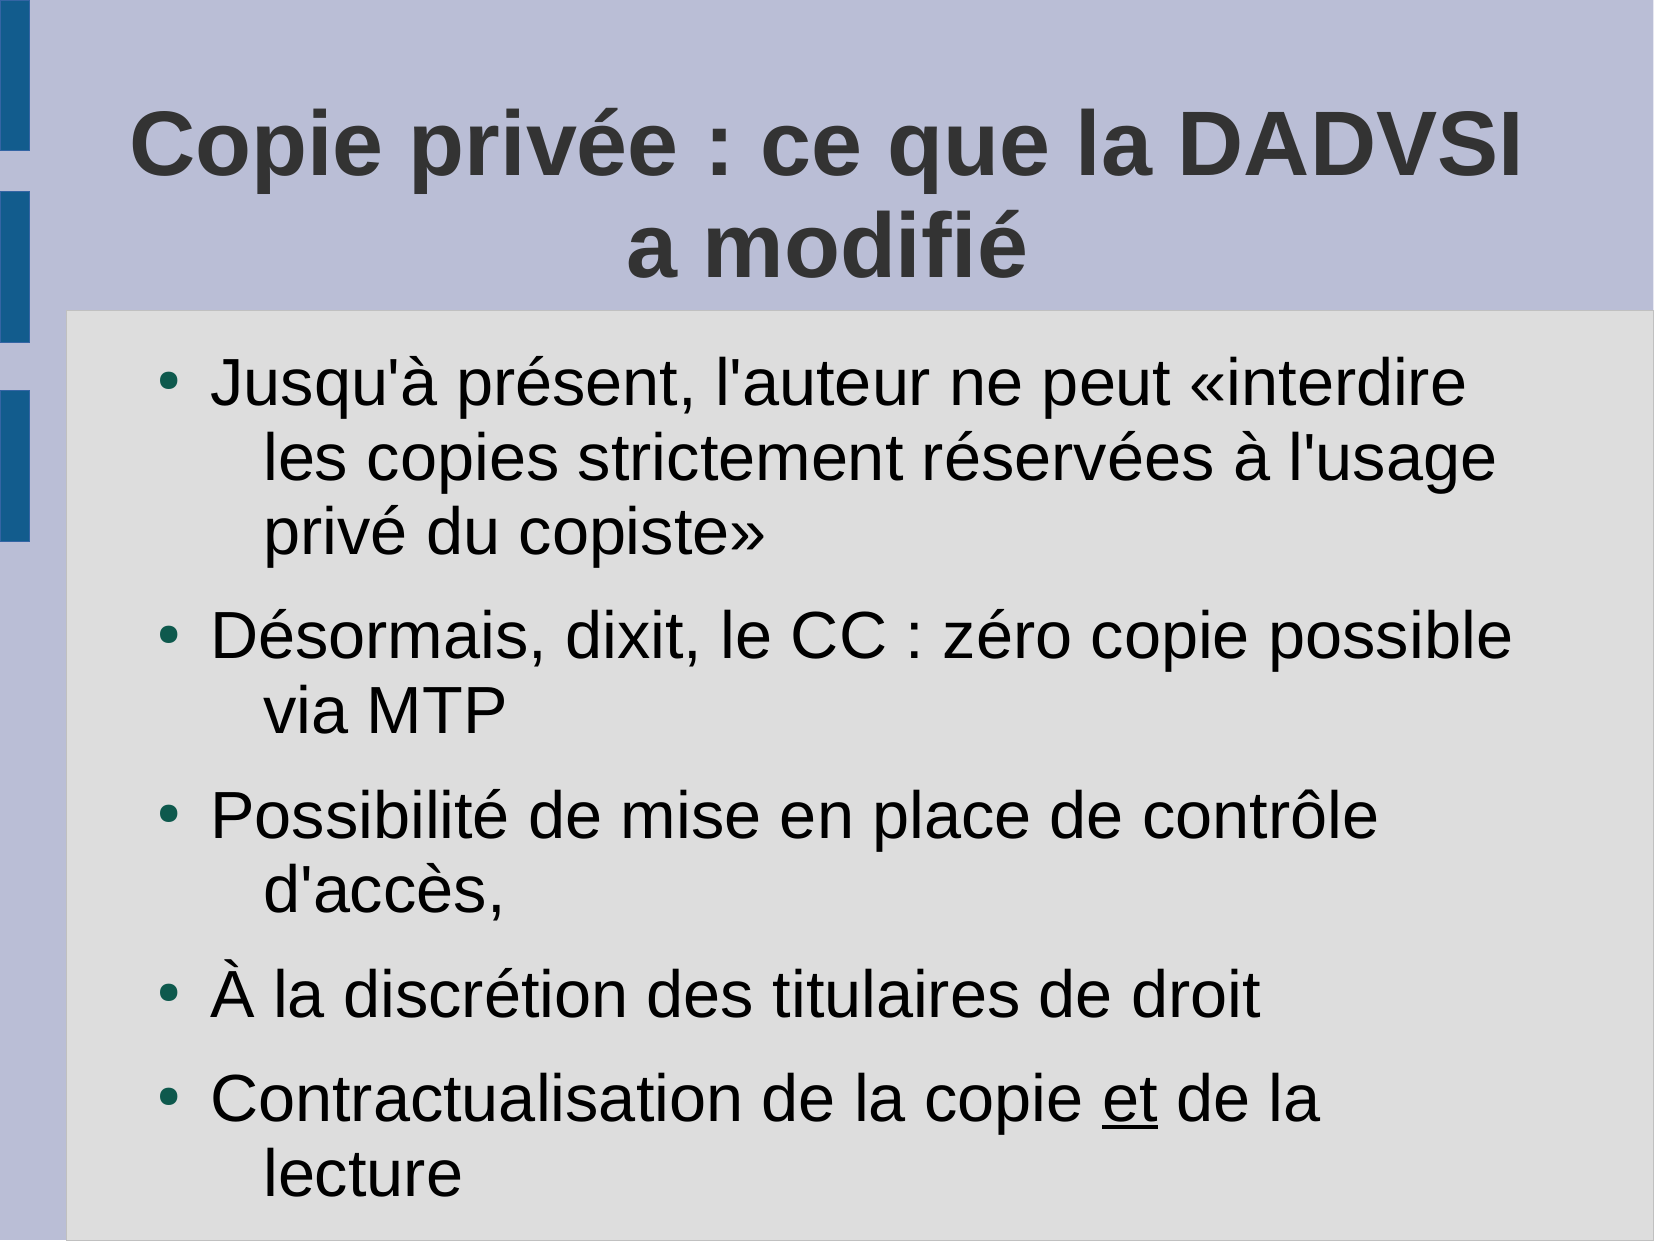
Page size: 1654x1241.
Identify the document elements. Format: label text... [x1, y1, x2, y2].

list Jusqu'à présent, l'auteur ne peut «interdire les copies strictement réservées à l'usage privé du copiste» Désormais, dixit, le CC : zéro copie possible via MTP Possibilité de mise en place de contrôle d'accès, À la discrétion des titulaires de droit Contractualisation de la copie et de la lecture En cas de litige, concertation puis autorité des MTP [121, 344, 1534, 1127]
title Copie privée : ce que la DADVSI a modifié [121, 76, 1534, 313]
